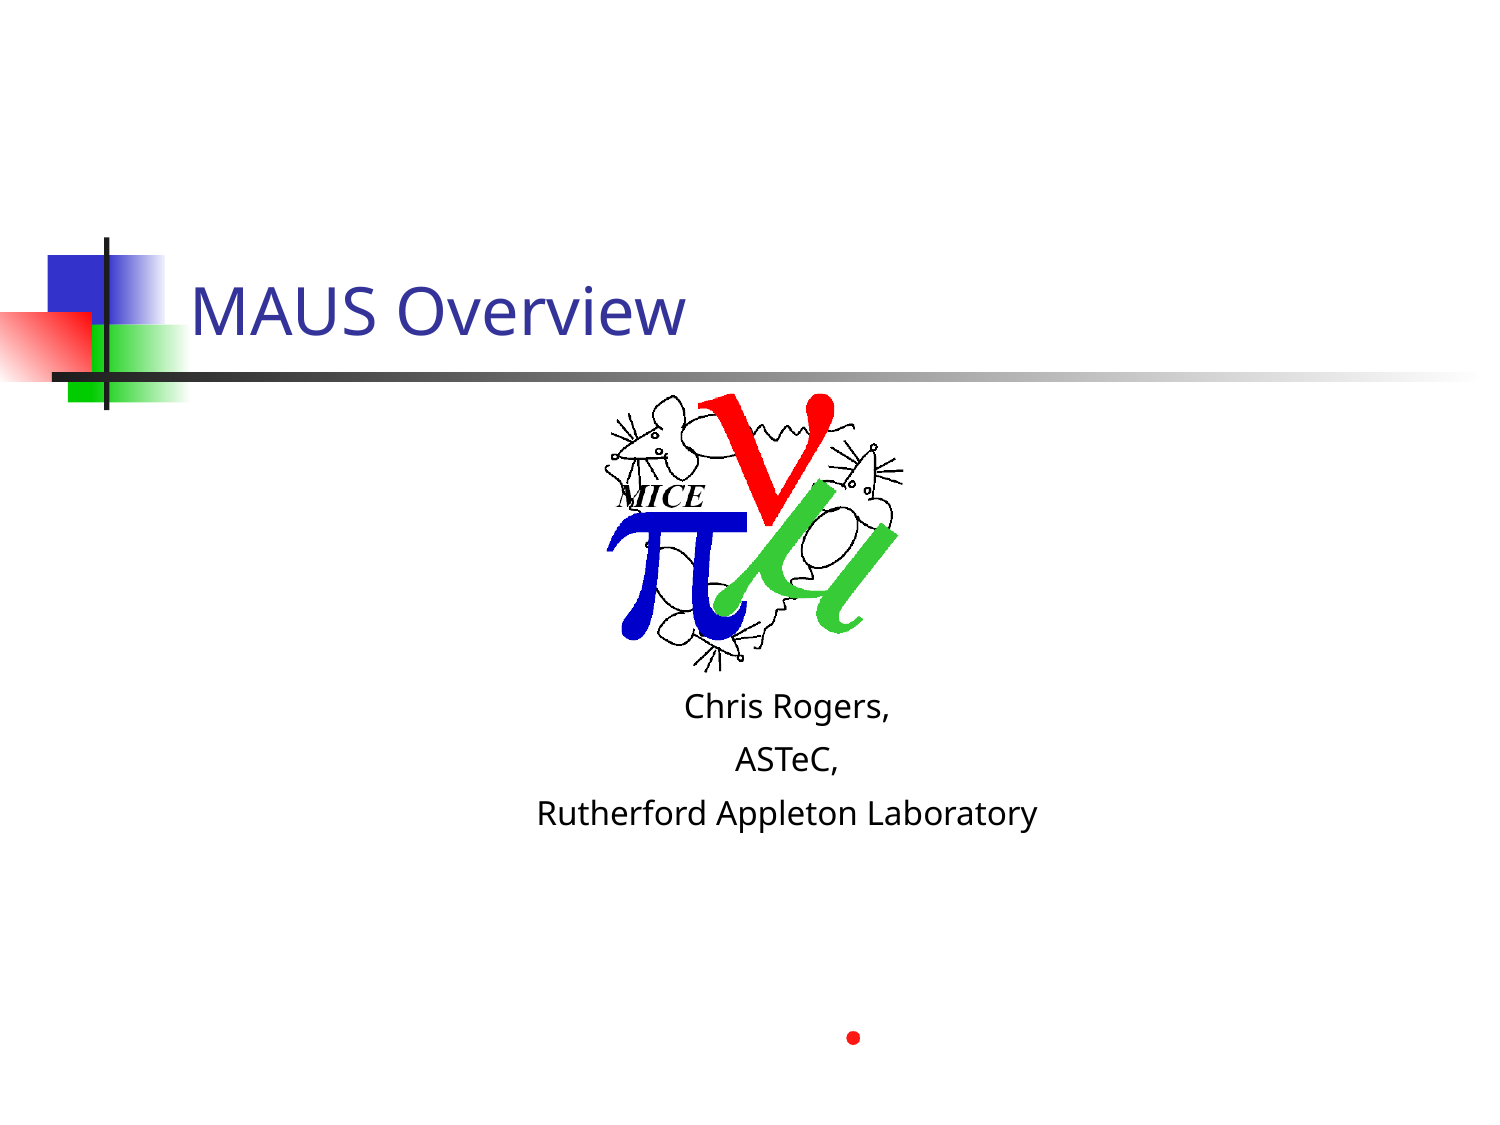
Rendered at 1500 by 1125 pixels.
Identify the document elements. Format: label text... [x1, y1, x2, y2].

picture [575, 363, 930, 674]
title MAUS Overview [174, 159, 1450, 363]
subtitle Chris Rogers, ASTeC, Rutherford Appleton Laboratory [225, 674, 1276, 925]
picture [662, 962, 870, 1081]
